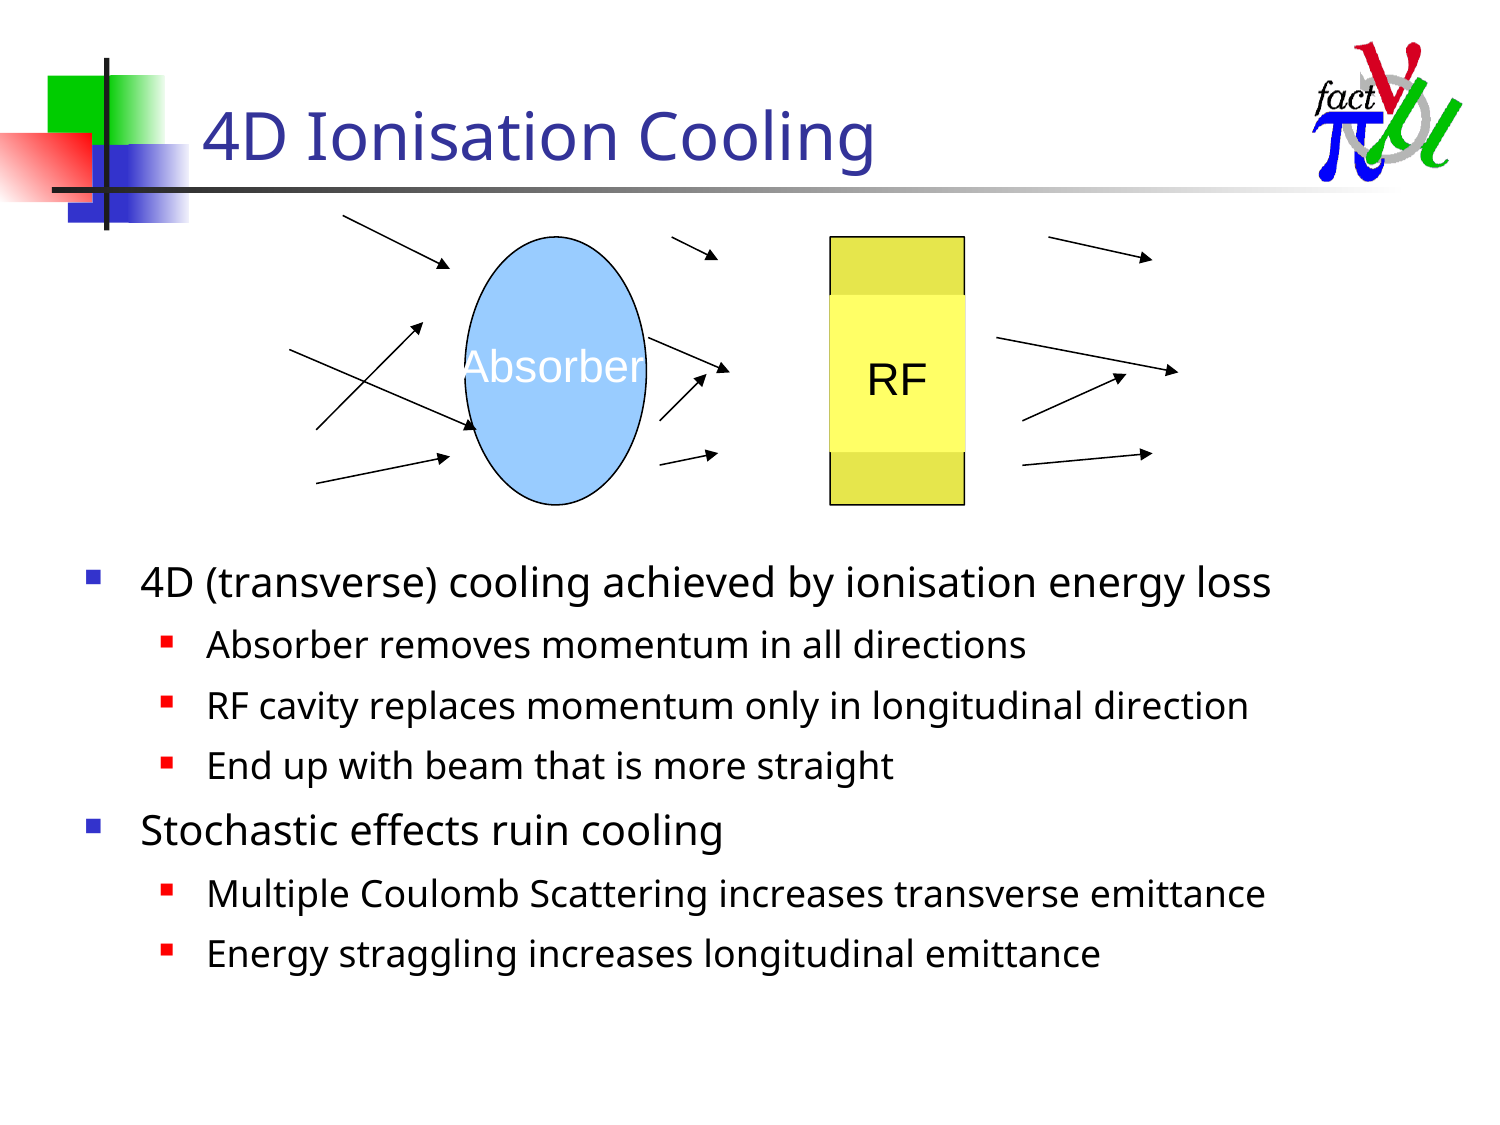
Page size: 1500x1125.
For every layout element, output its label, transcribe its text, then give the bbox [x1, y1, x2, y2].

text_box [471, 236, 640, 321]
text_box [830, 452, 965, 505]
text_box RF [830, 295, 965, 452]
title 4D Ionisation Cooling [187, 0, 1466, 188]
list 4D (transverse) cooling achieved by ionisation energy loss Absorber removes momentum in all directions RF cavity replaces momentum only in longitudinal direction End up with beam that is more straight Stochastic effects ruin cooling Multiple Coulomb Scattering increases transverse emittance Energy straggling increases longitudinal emittance [69, 544, 1412, 933]
text_box [466, 400, 645, 505]
text_box [830, 236, 965, 295]
text_box Absorber [445, 321, 659, 400]
